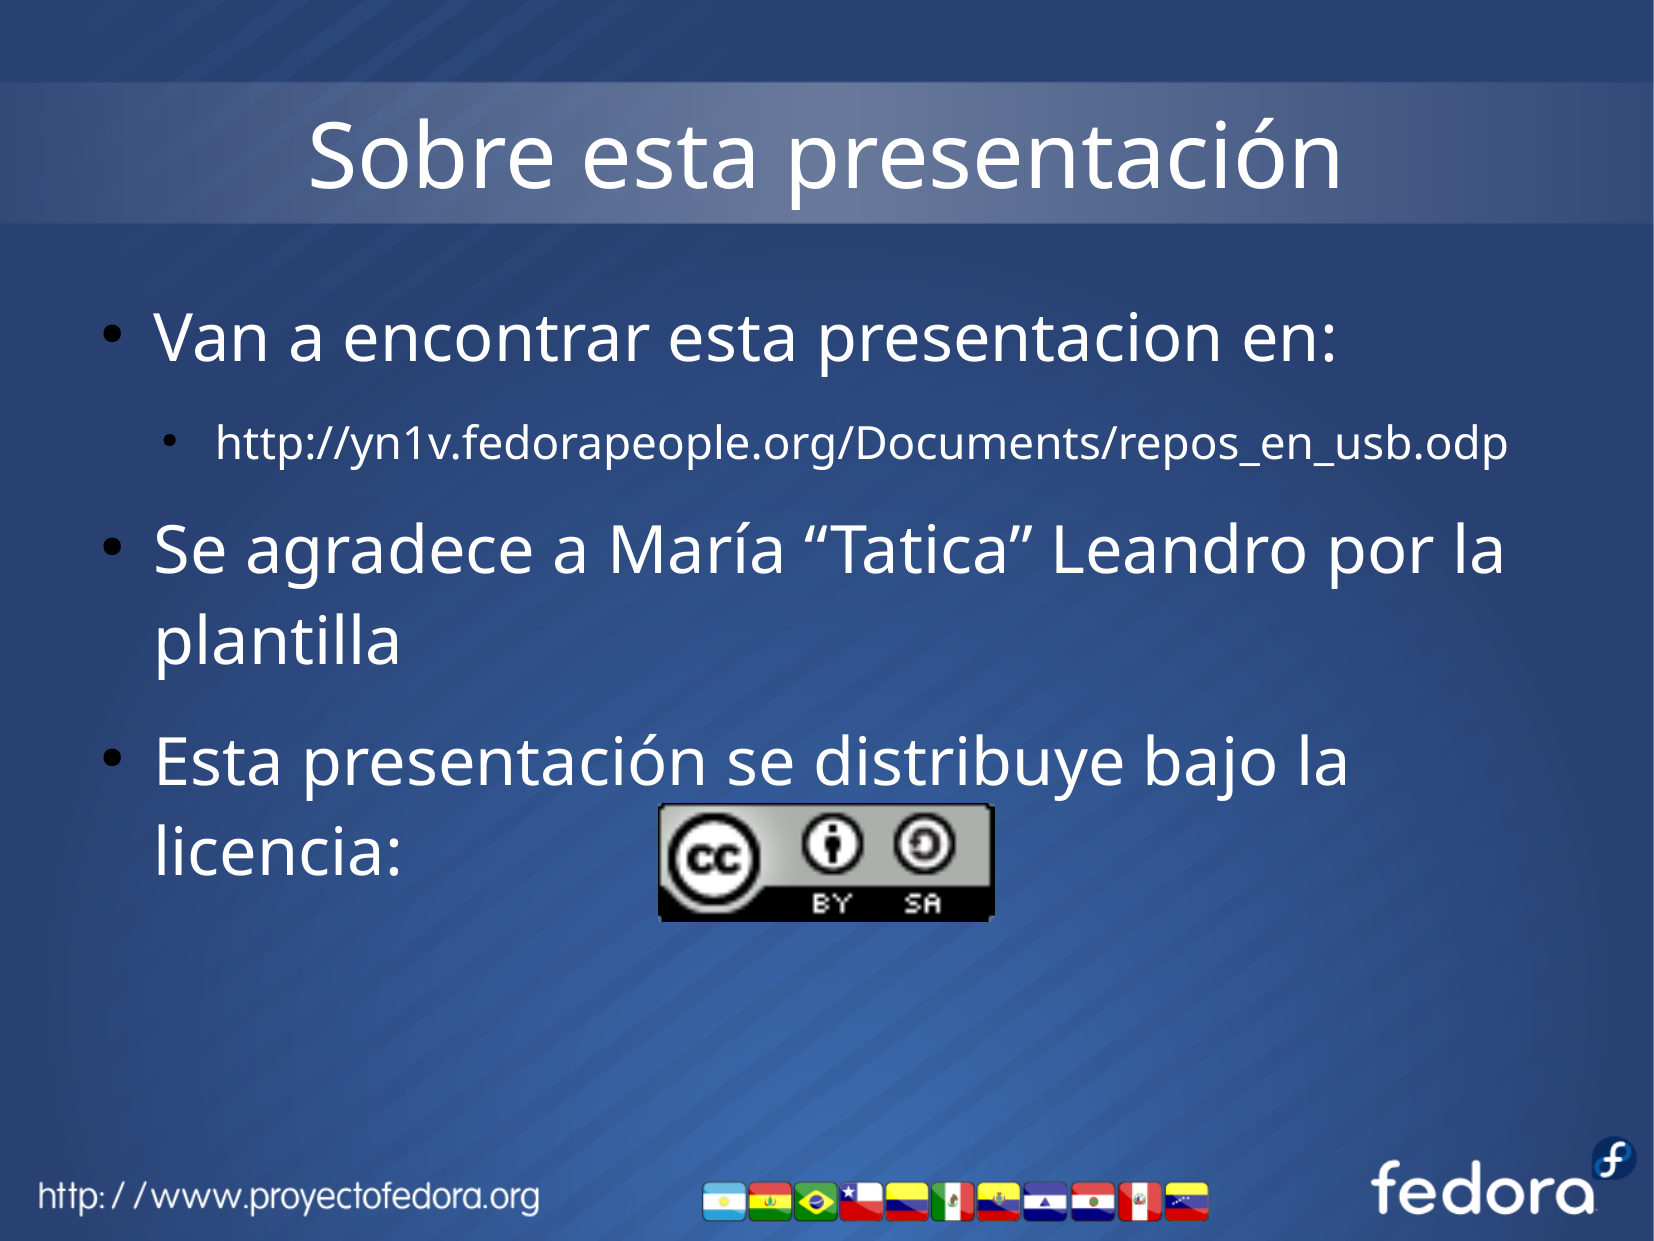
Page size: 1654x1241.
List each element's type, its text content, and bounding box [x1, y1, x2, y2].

picture [0, 0, 1654, 1241]
title Sobre esta presentación [82, 49, 1571, 257]
list Van a encontrar esta presentacion en: http://yn1v.fedorapeople.org/Documents/repos_en_usb.odp Se agradece a María “Tatica” Leandro por la plantilla Esta presentación se distribuye bajo la licencia: [82, 290, 1571, 1094]
